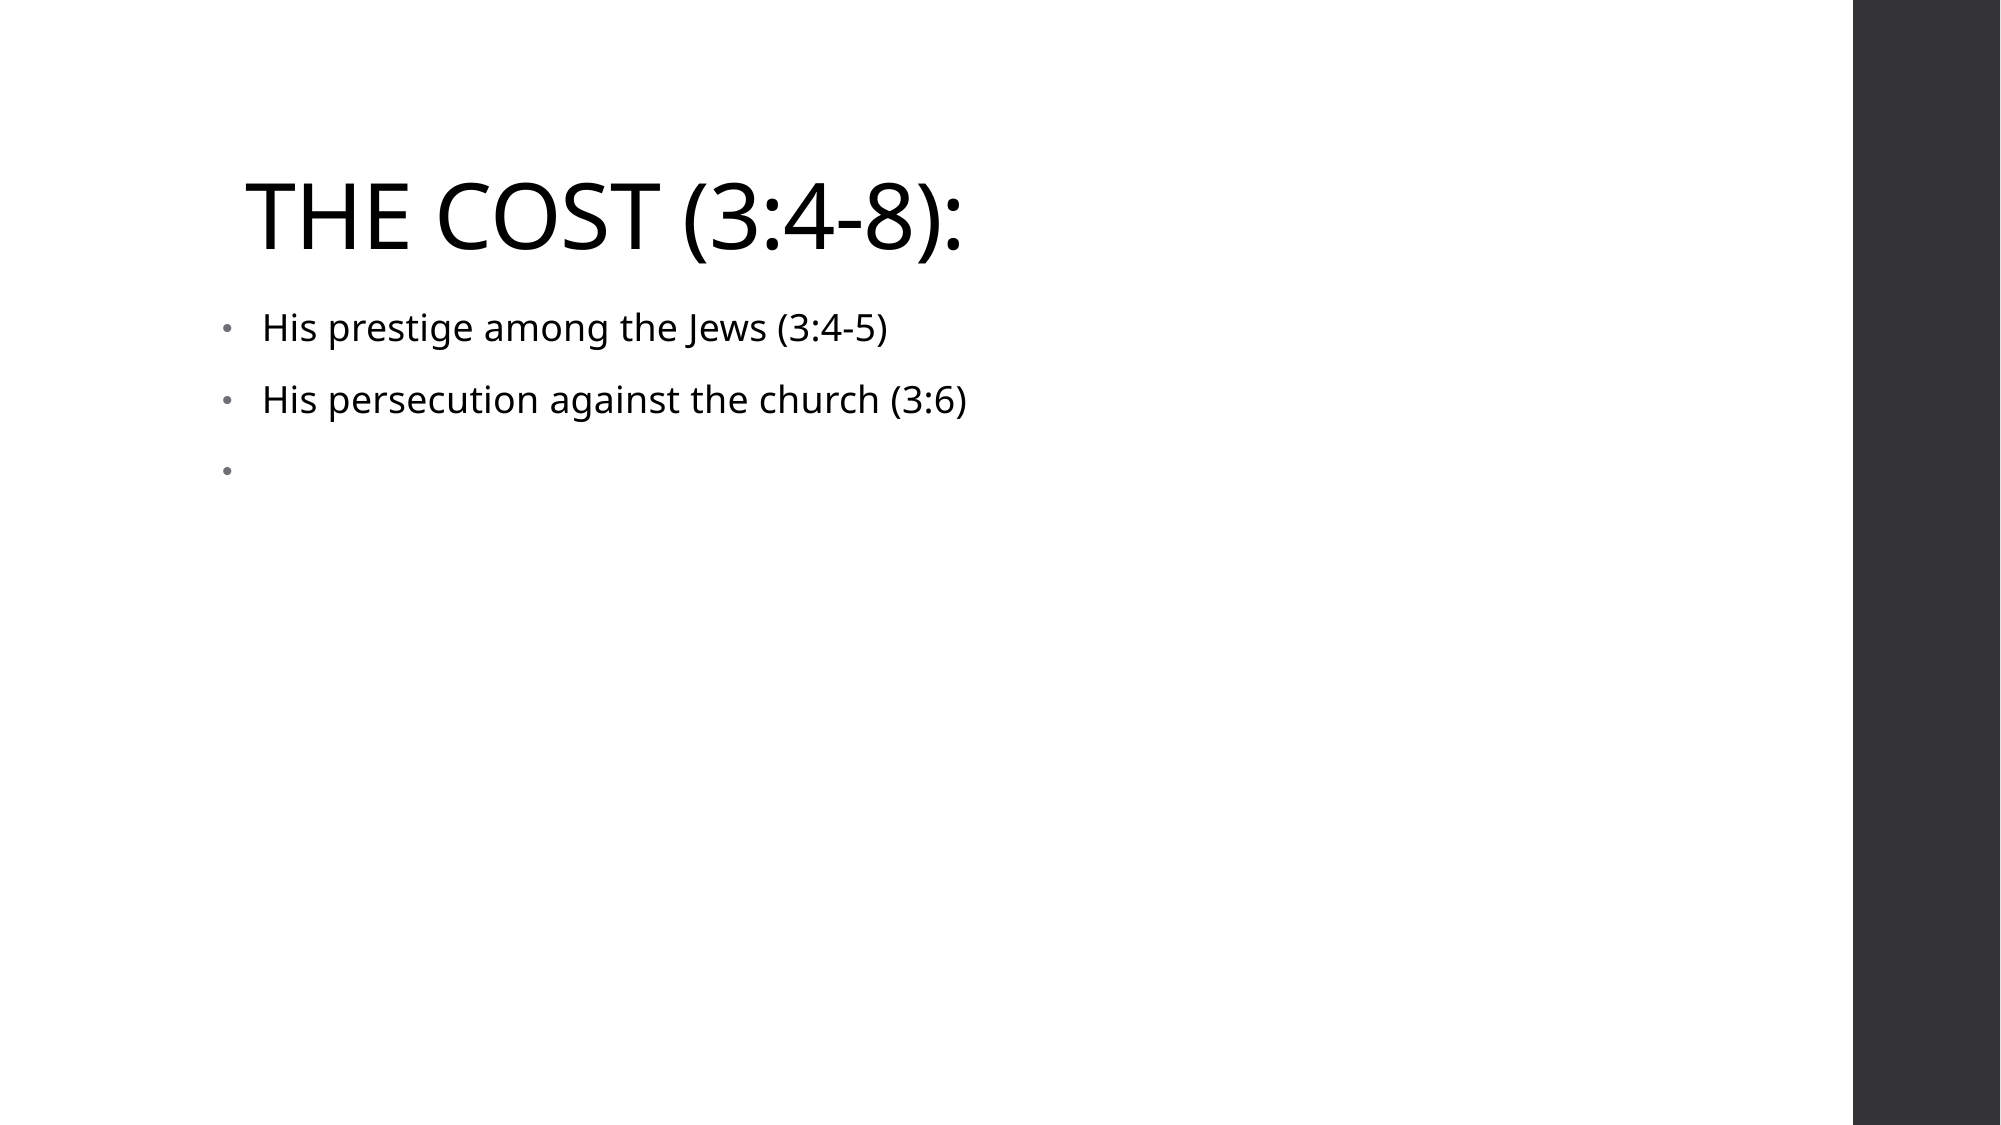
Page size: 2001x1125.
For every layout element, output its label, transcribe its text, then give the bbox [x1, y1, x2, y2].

title THE COST (3:4-8): [206, 60, 1797, 278]
list His prestige among the Jews (3:4-5) His persecution against the church (3:6) [206, 299, 1617, 1014]
